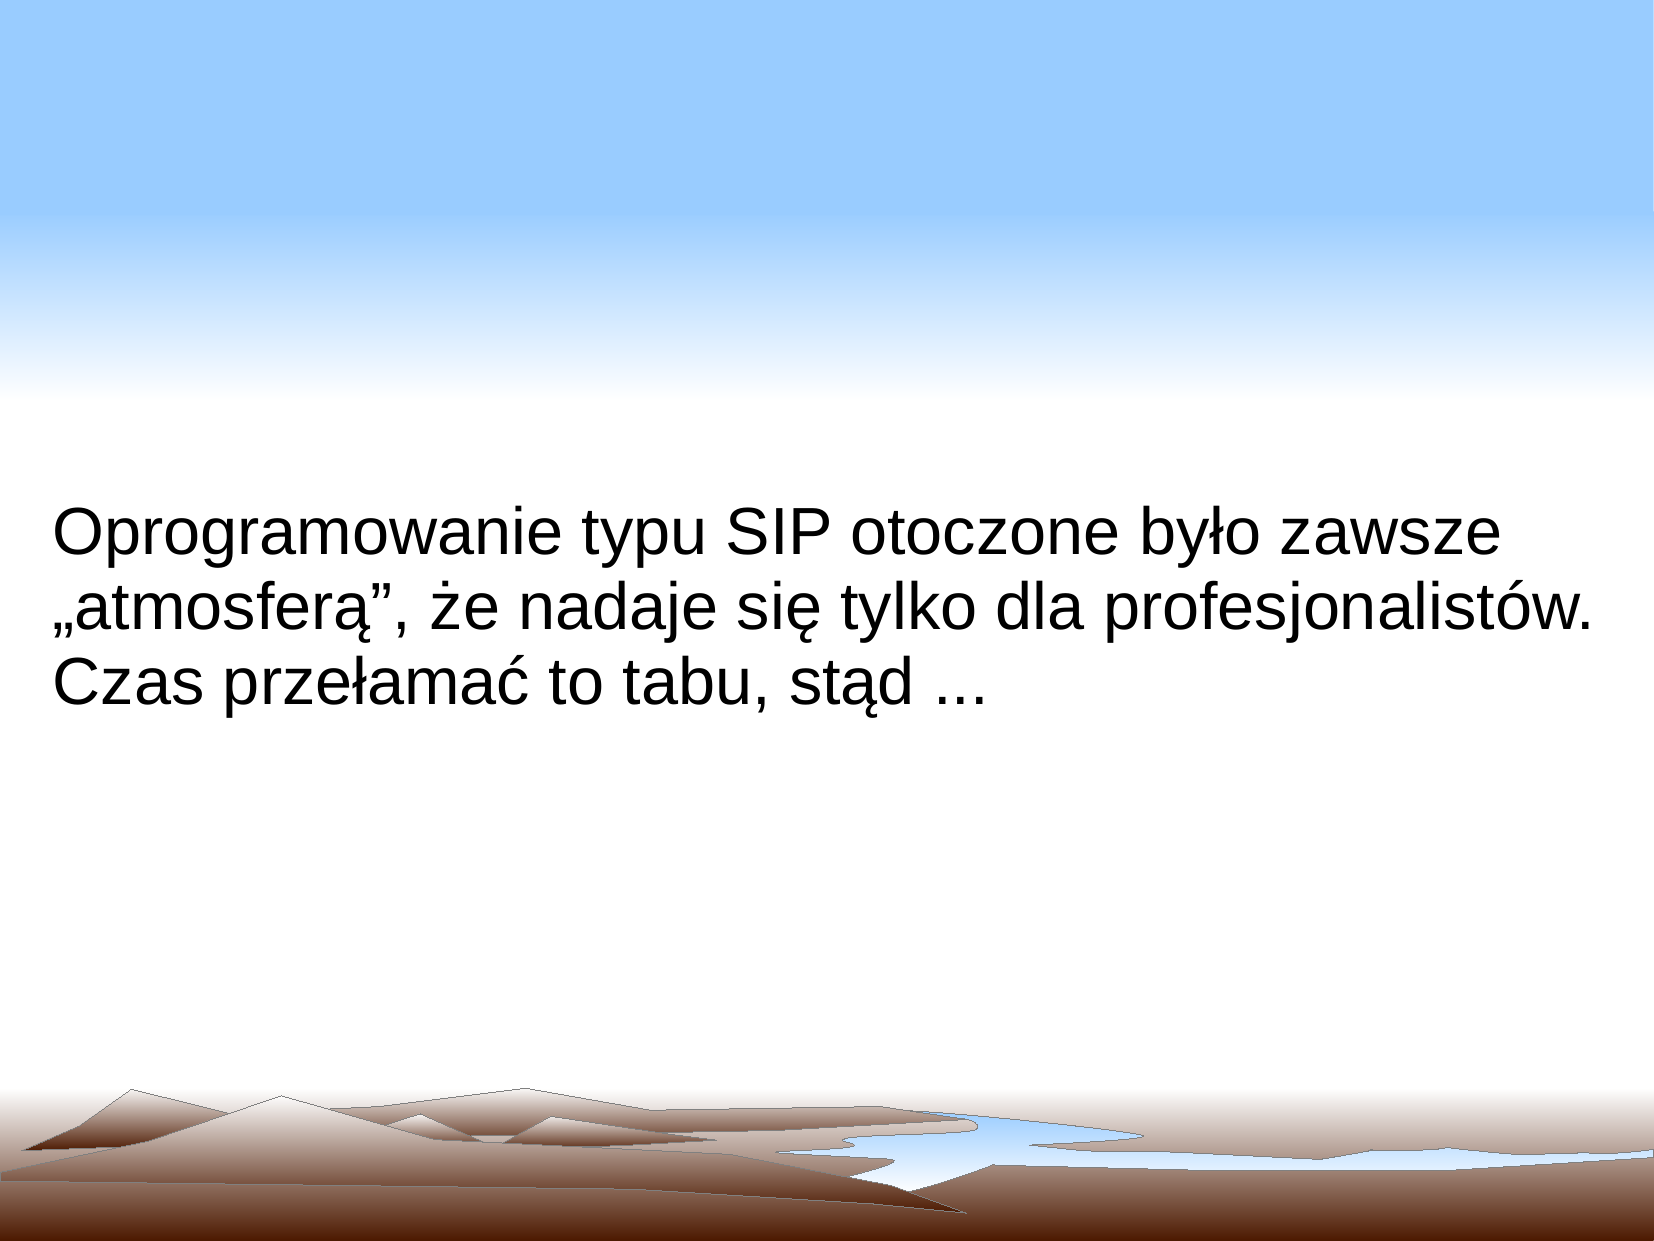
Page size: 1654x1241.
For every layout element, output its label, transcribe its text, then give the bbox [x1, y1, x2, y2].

text_box Oprogramowanie typu SIP otoczone było zawsze „atmosferą”, że nadaje się tylko dla profesjonalistów. Czas przełamać to tabu, stąd ... [37, 486, 1617, 726]
